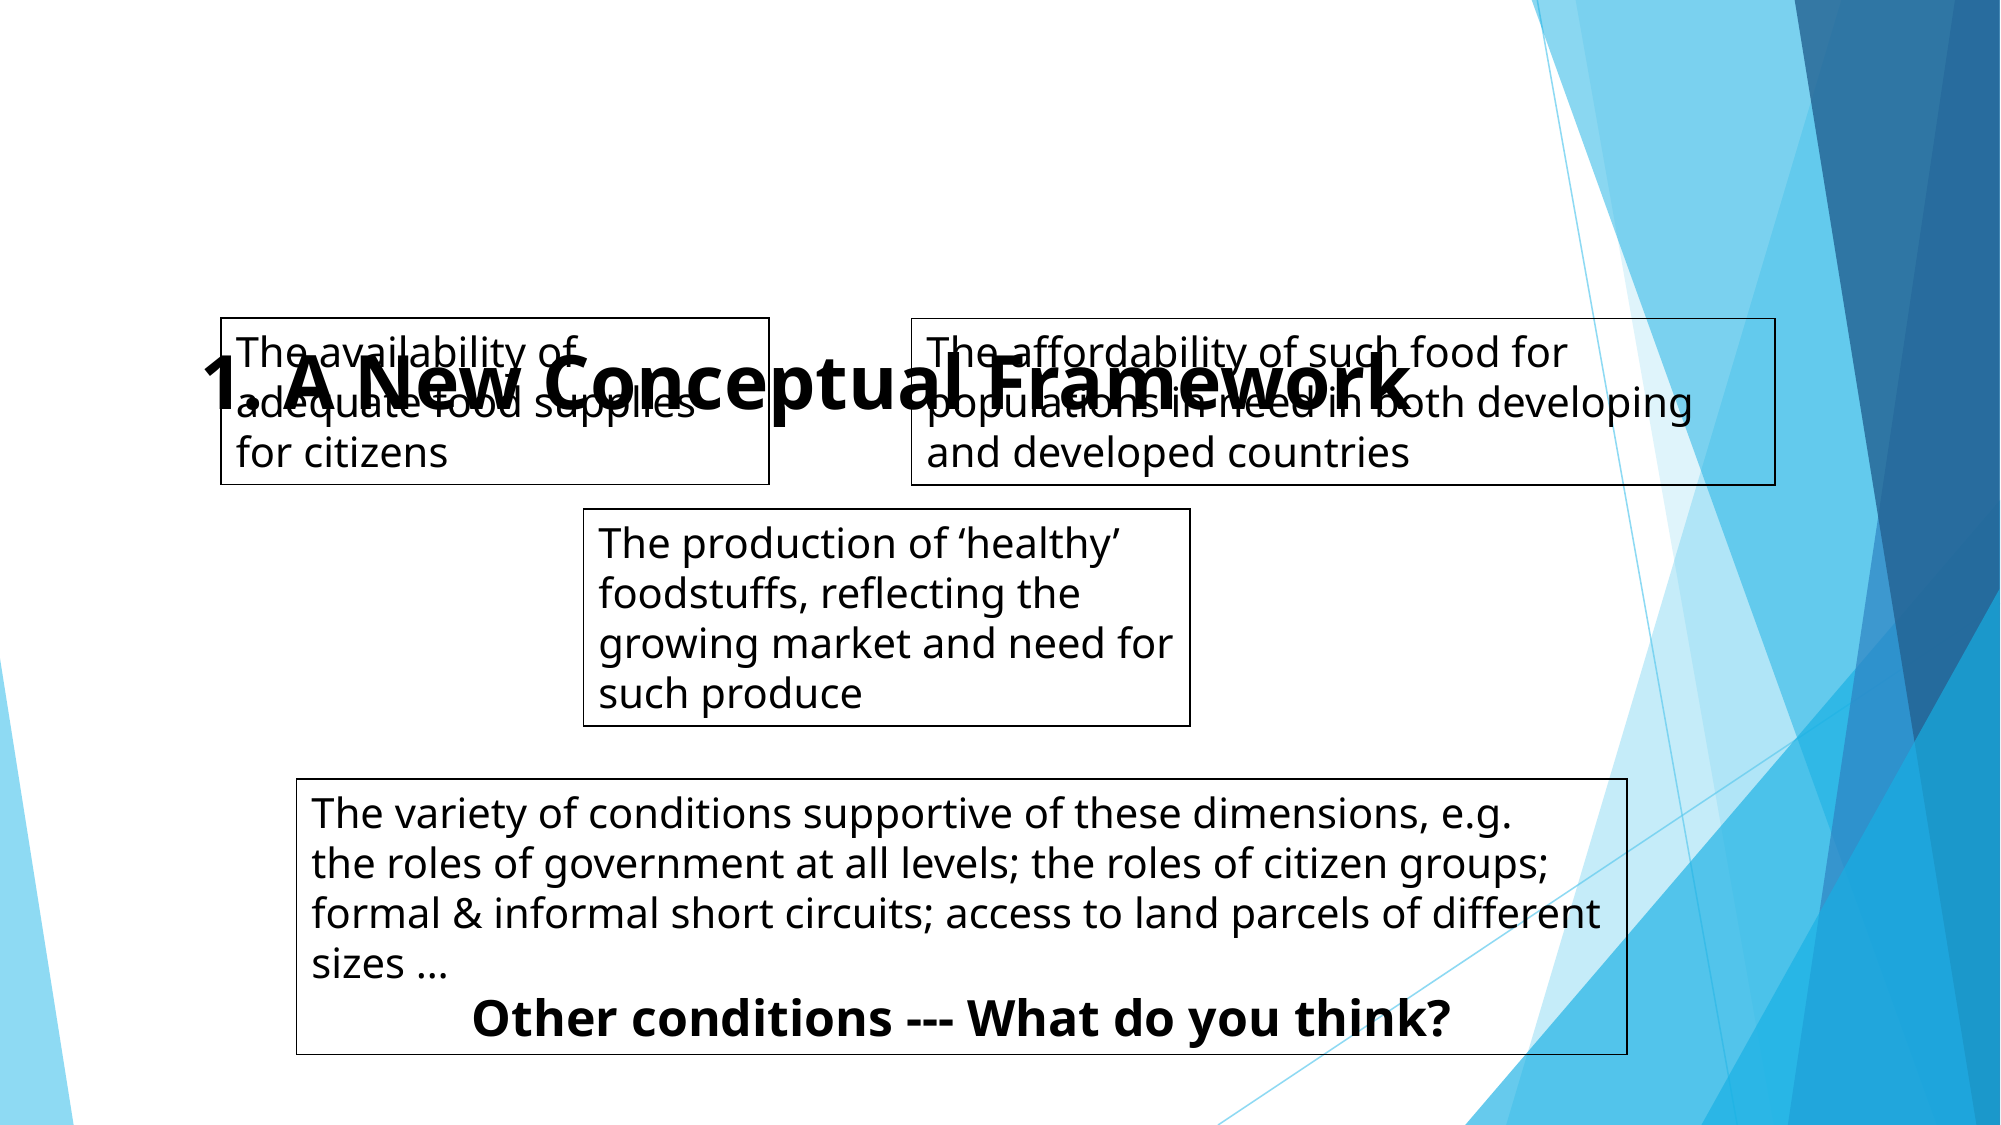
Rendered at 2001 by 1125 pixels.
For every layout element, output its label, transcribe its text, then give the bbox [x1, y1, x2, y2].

text_box The production of ‘healthy’ foodstuffs, reflecting the growing market and need for such produce [583, 509, 1191, 727]
text_box The affordability of such food for populations in need in both developing and developed countries [911, 318, 1776, 485]
text_box The availability of adequate food supplies for citizens [220, 318, 769, 485]
title 1. A New Conceptual Framework [111, 99, 1701, 240]
text_box The variety of conditions supportive of these dimensions, e.g. the roles of government at all levels; the roles of citizen groups; formal & informal short circuits; access to land parcels of different sizes … Other conditions --- What do you think? [296, 779, 1627, 1054]
